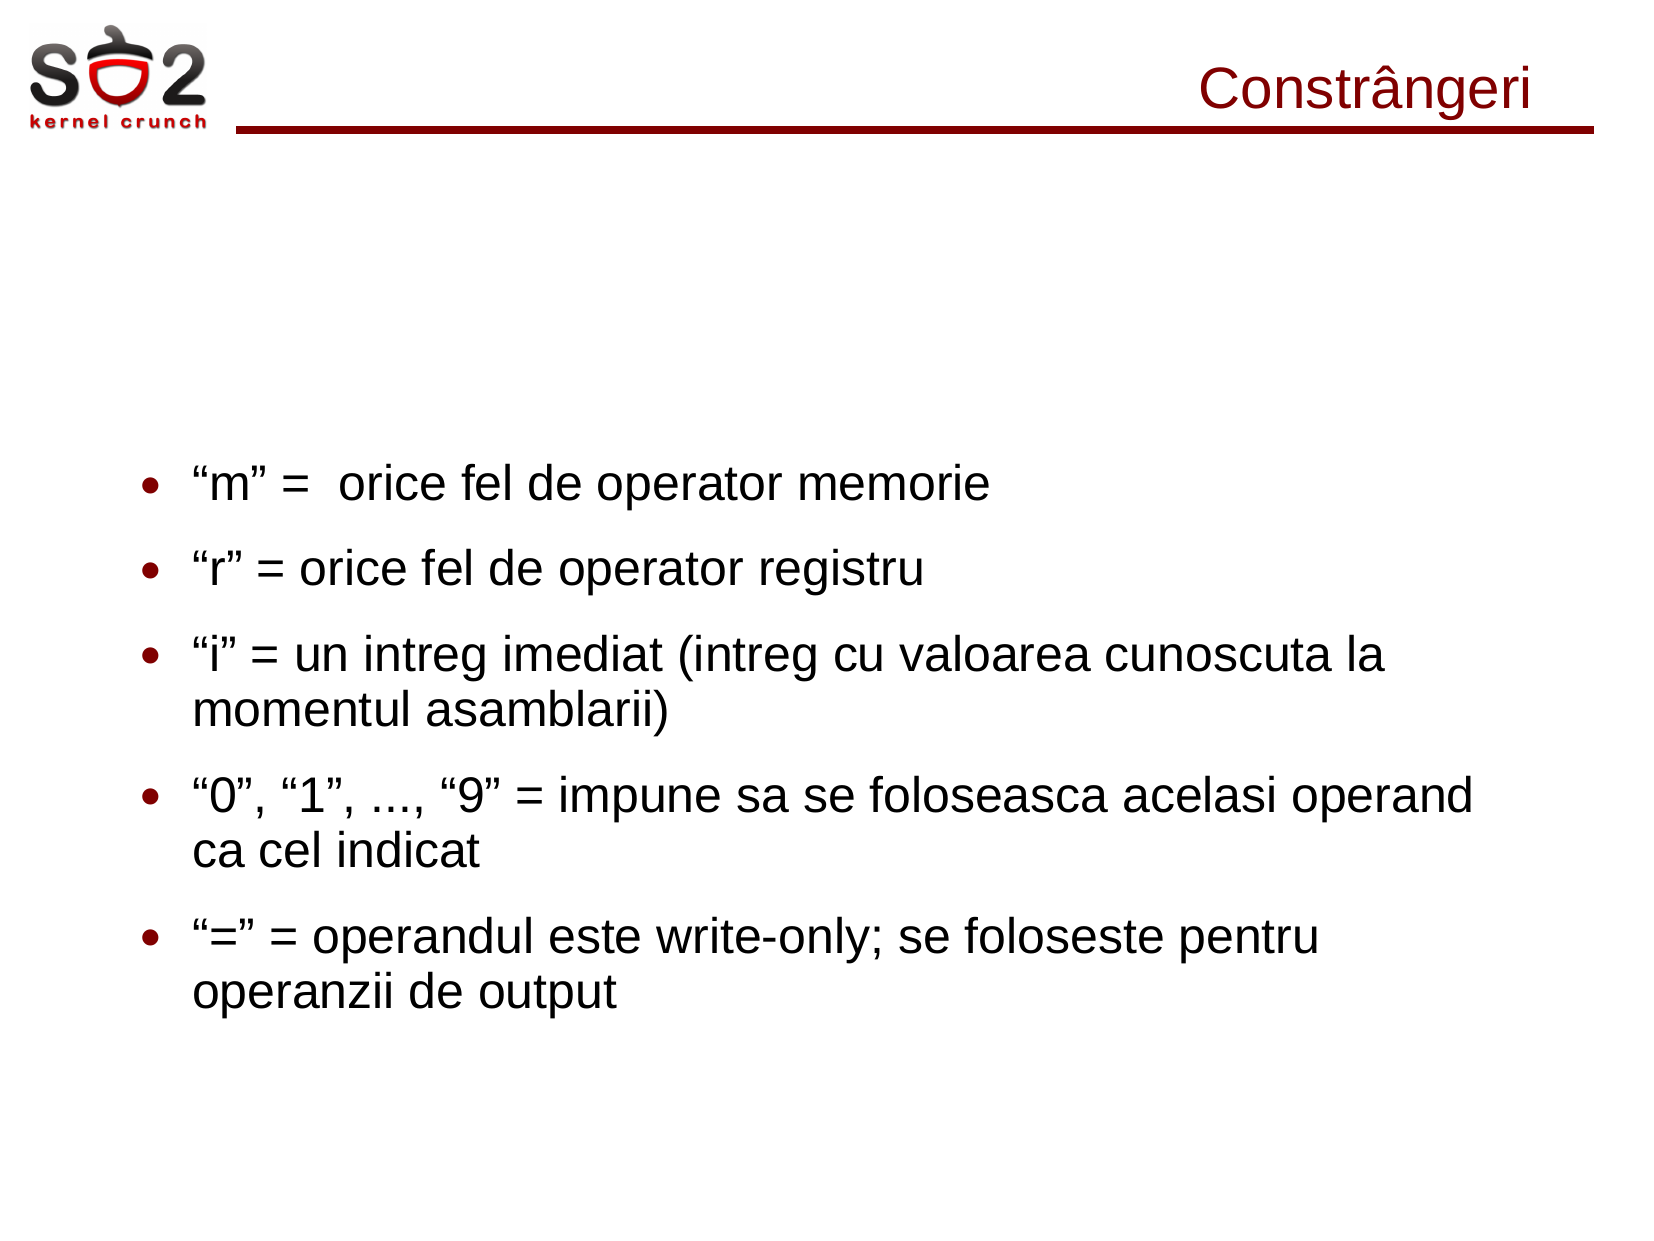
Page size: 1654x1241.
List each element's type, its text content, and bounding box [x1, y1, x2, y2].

picture [29, 23, 121, 130]
title Constrângeri [121, 0, 1534, 178]
list “m” = orice fel de operator memorie “r” = orice fel de operator registru “i” = un intreg imediat (intreg cu valoarea cunoscuta la momentul asamblarii) “0”, “1”, ..., “9” = impune sa se foloseasca acelasi operand ca cel indicat “=” = operandul este write-only; se foloseste pentru operanzii de output [121, 346, 1534, 1129]
